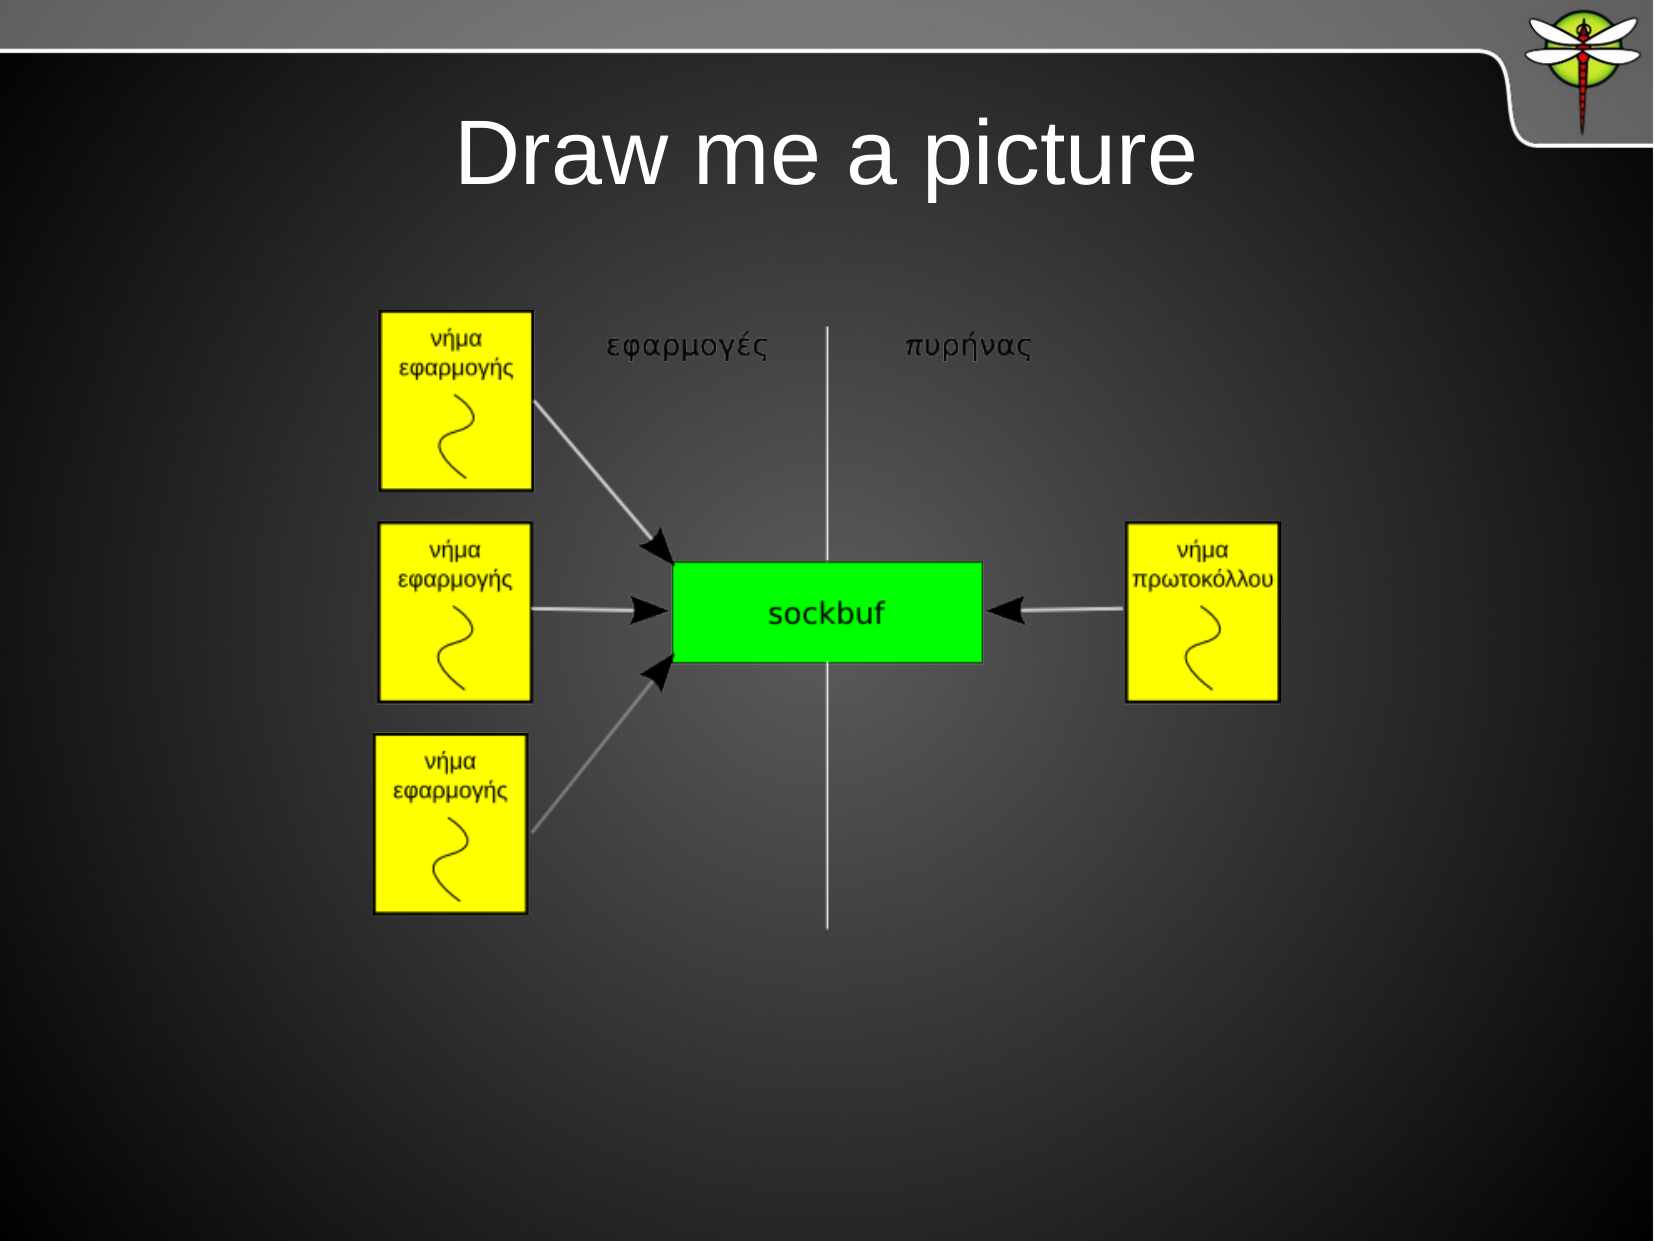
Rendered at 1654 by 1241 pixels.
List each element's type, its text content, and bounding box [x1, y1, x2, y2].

title Draw me a picture [82, 56, 1571, 250]
picture [0, 0, 1654, 1241]
